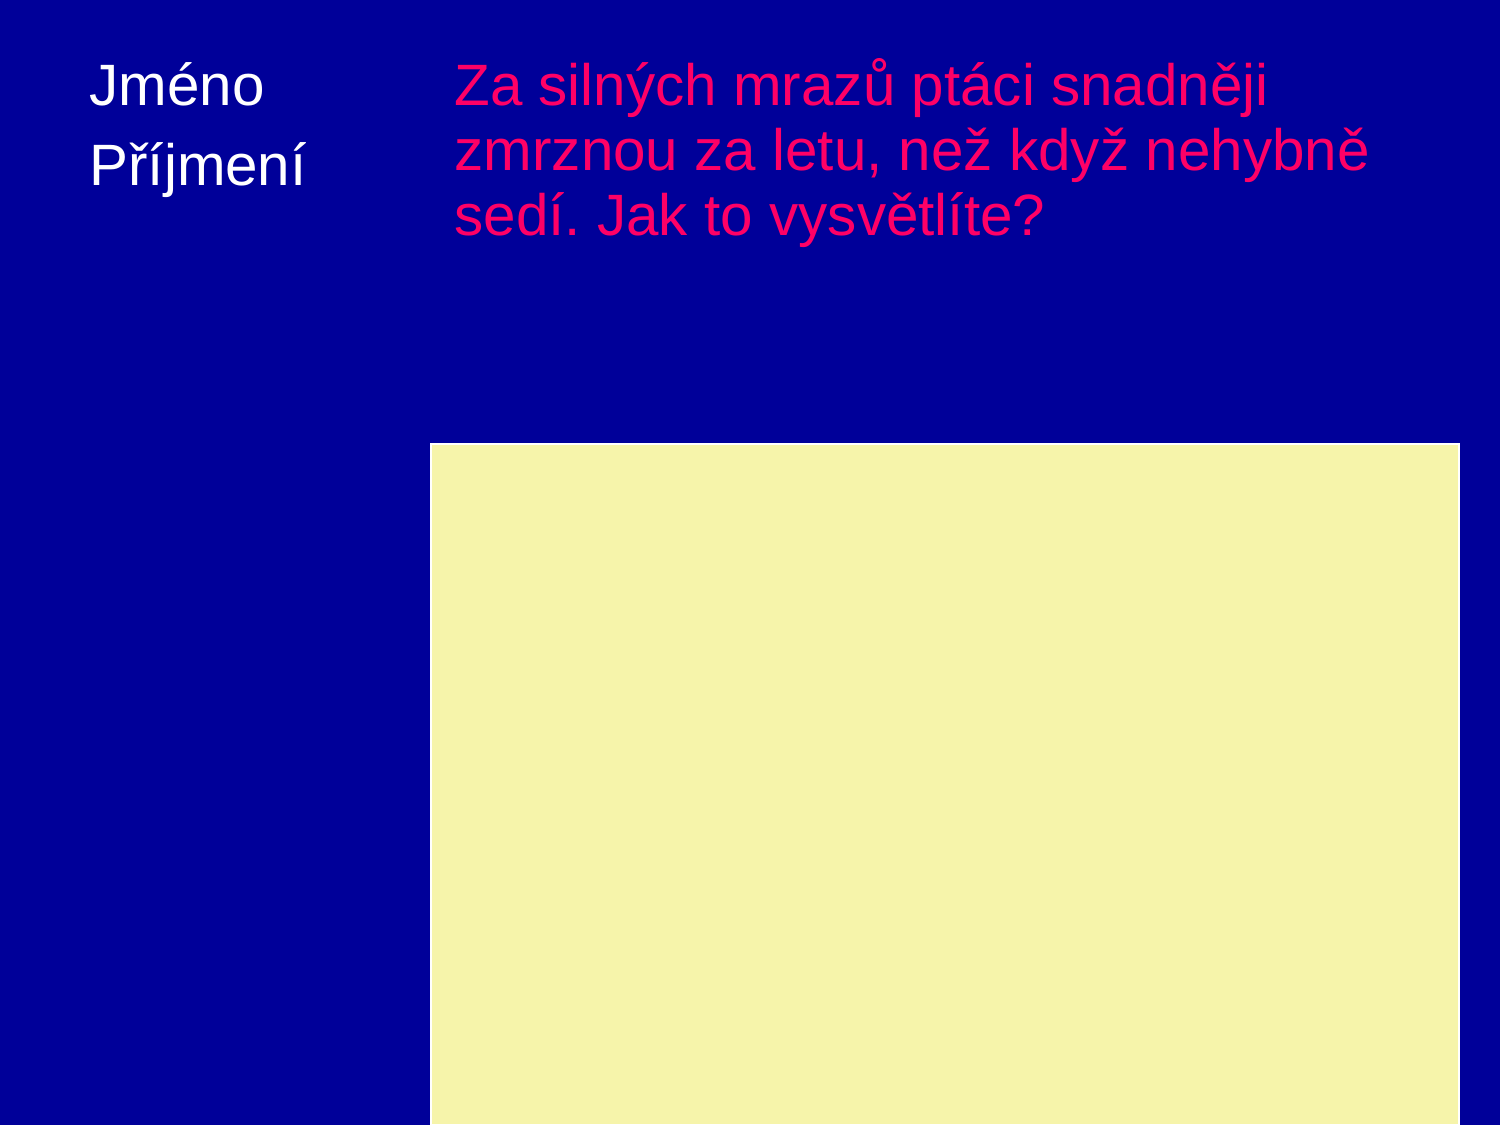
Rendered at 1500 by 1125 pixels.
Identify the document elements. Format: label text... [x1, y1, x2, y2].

text_box Za silných mrazů ptáci snadněji zmrznou za letu, než když nehybně sedí. Jak to vysvětlíte? [440, 45, 1459, 444]
text_box Jméno Příjmení [75, 45, 440, 525]
text_box [430, 444, 1459, 1125]
